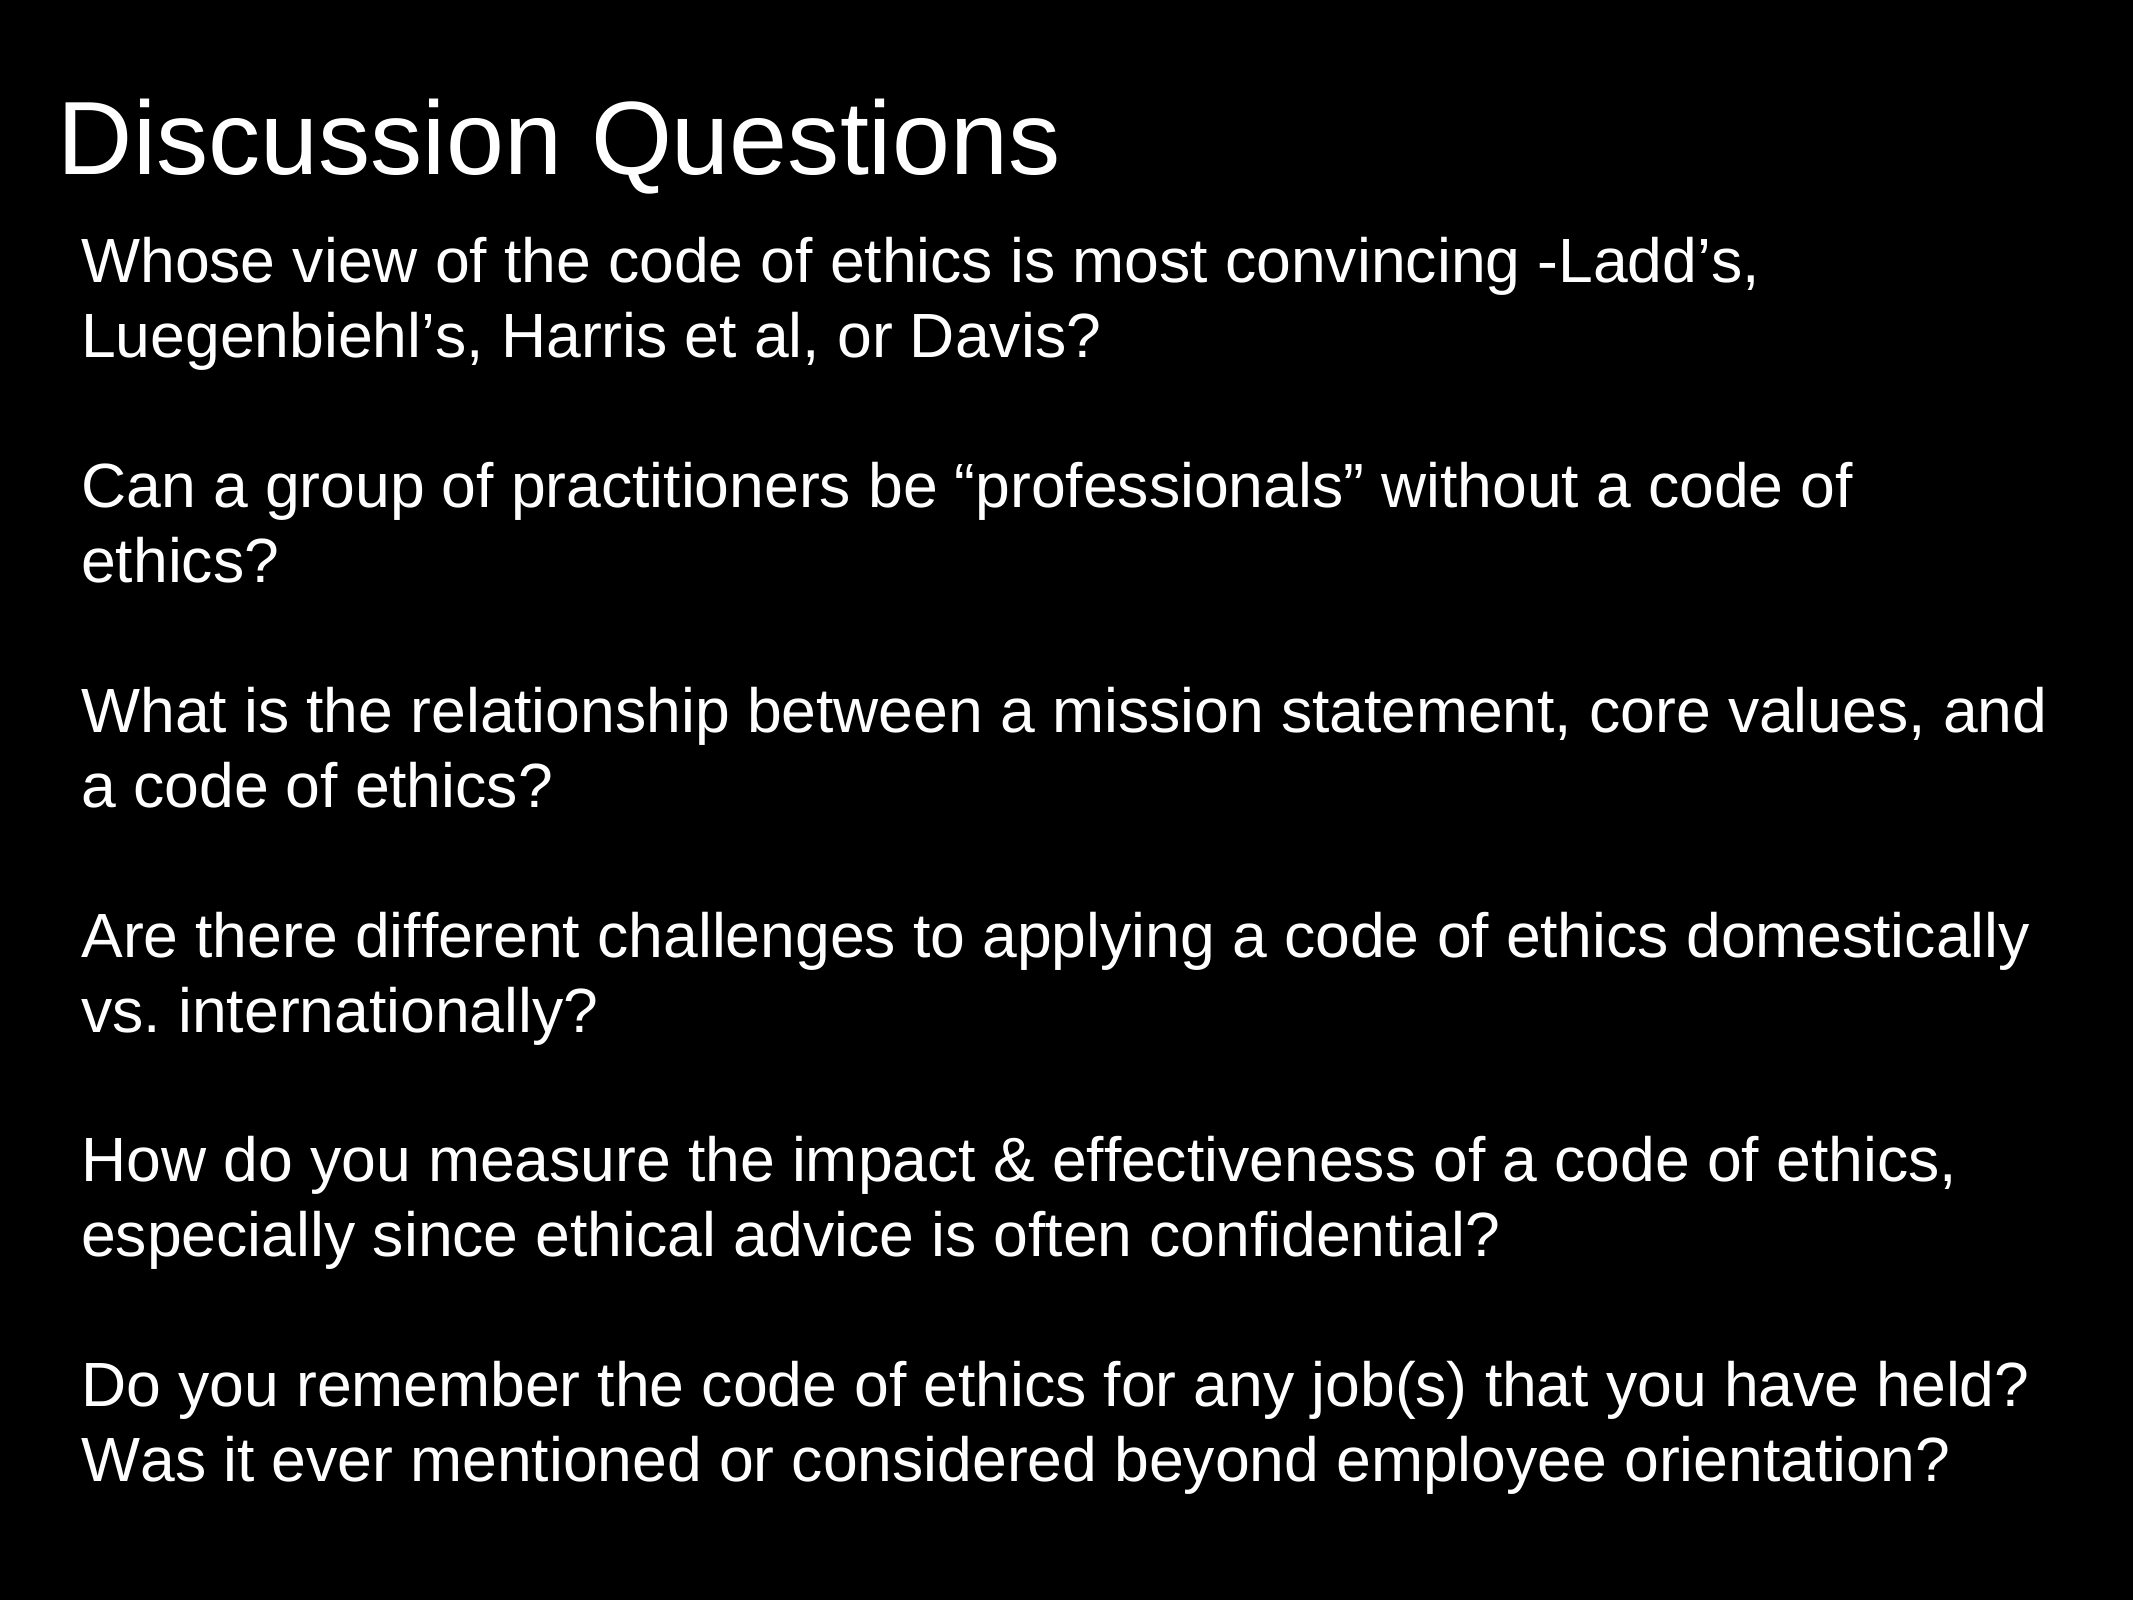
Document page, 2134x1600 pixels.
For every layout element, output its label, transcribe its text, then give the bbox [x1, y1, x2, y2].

text_box Discussion Questions [57, 70, 1062, 196]
text_box Whose view of the code of ethics is most convincing -Ladd’s, Luegenbiehl’s, Harris et al, or Davis? Can a group of practitioners be “professionals” without a code of ethics? What is the relationship between a mission statement, core values, and a code of ethics? Are there different challenges to applying a code of ethics domestically vs. internationally? How do you measure the impact & effectiveness of a code of ethics, especially since ethical advice is often confidential? Do you remember the code of ethics for any job(s) that you have held? Was it ever mentioned or considered beyond employee orientation? [66, 212, 2080, 1600]
